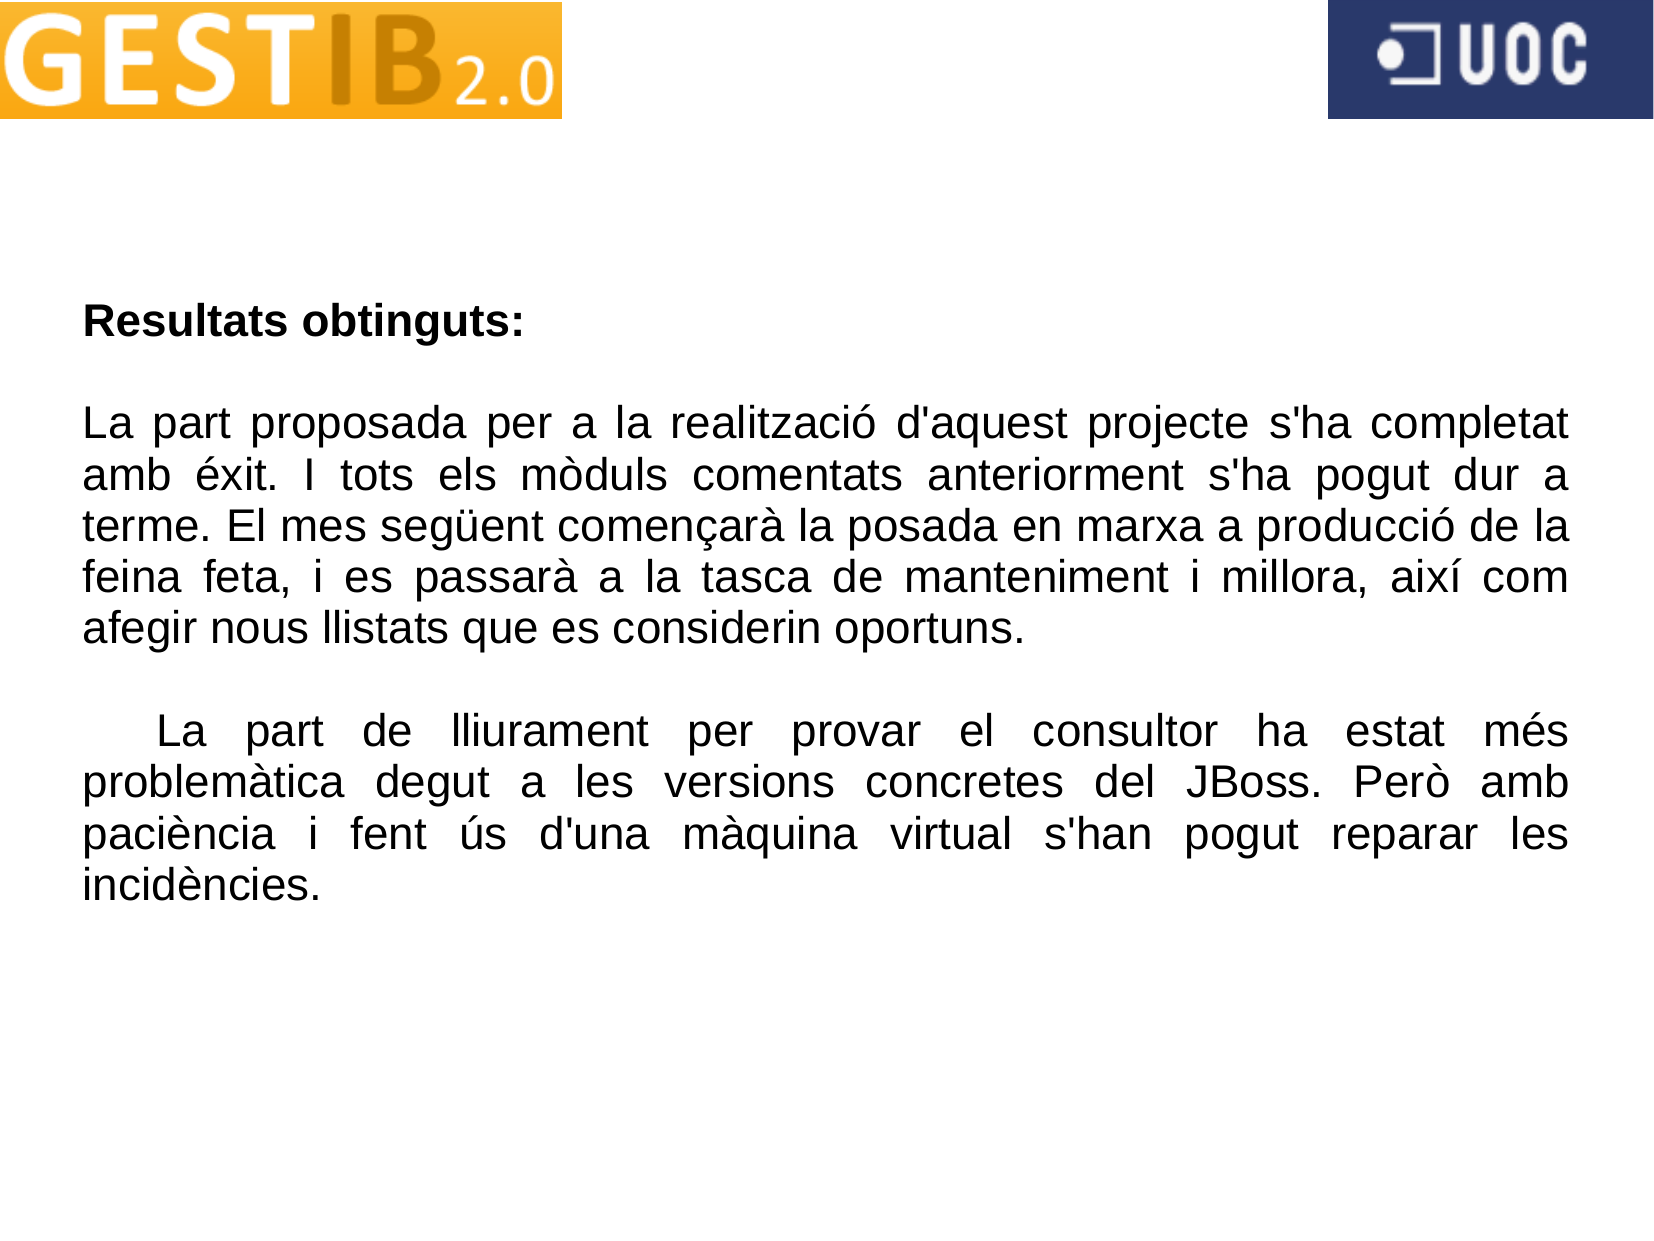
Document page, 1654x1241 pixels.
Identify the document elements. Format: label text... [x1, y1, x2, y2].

subtitle Resultats obtinguts: La part proposada per a la realització d'aquest projecte s'ha completat amb éxit. I tots els mòduls comentats anteriorment s'ha pogut dur a terme. El mes següent començarà la posada en marxa a producció de la feina feta, i es passarà a la tasca de manteniment i millora, així com afegir nous llistats que es considerin oportuns. La part de lliurament per provar el consultor ha estat més problemàtica degut a les versions concretes del JBoss. Però amb paciència i fent ús d'una màquina virtual s'han pogut reparar les incidències. [82, 147, 1571, 1109]
picture [0, 2, 562, 119]
picture [1328, 0, 1654, 119]
